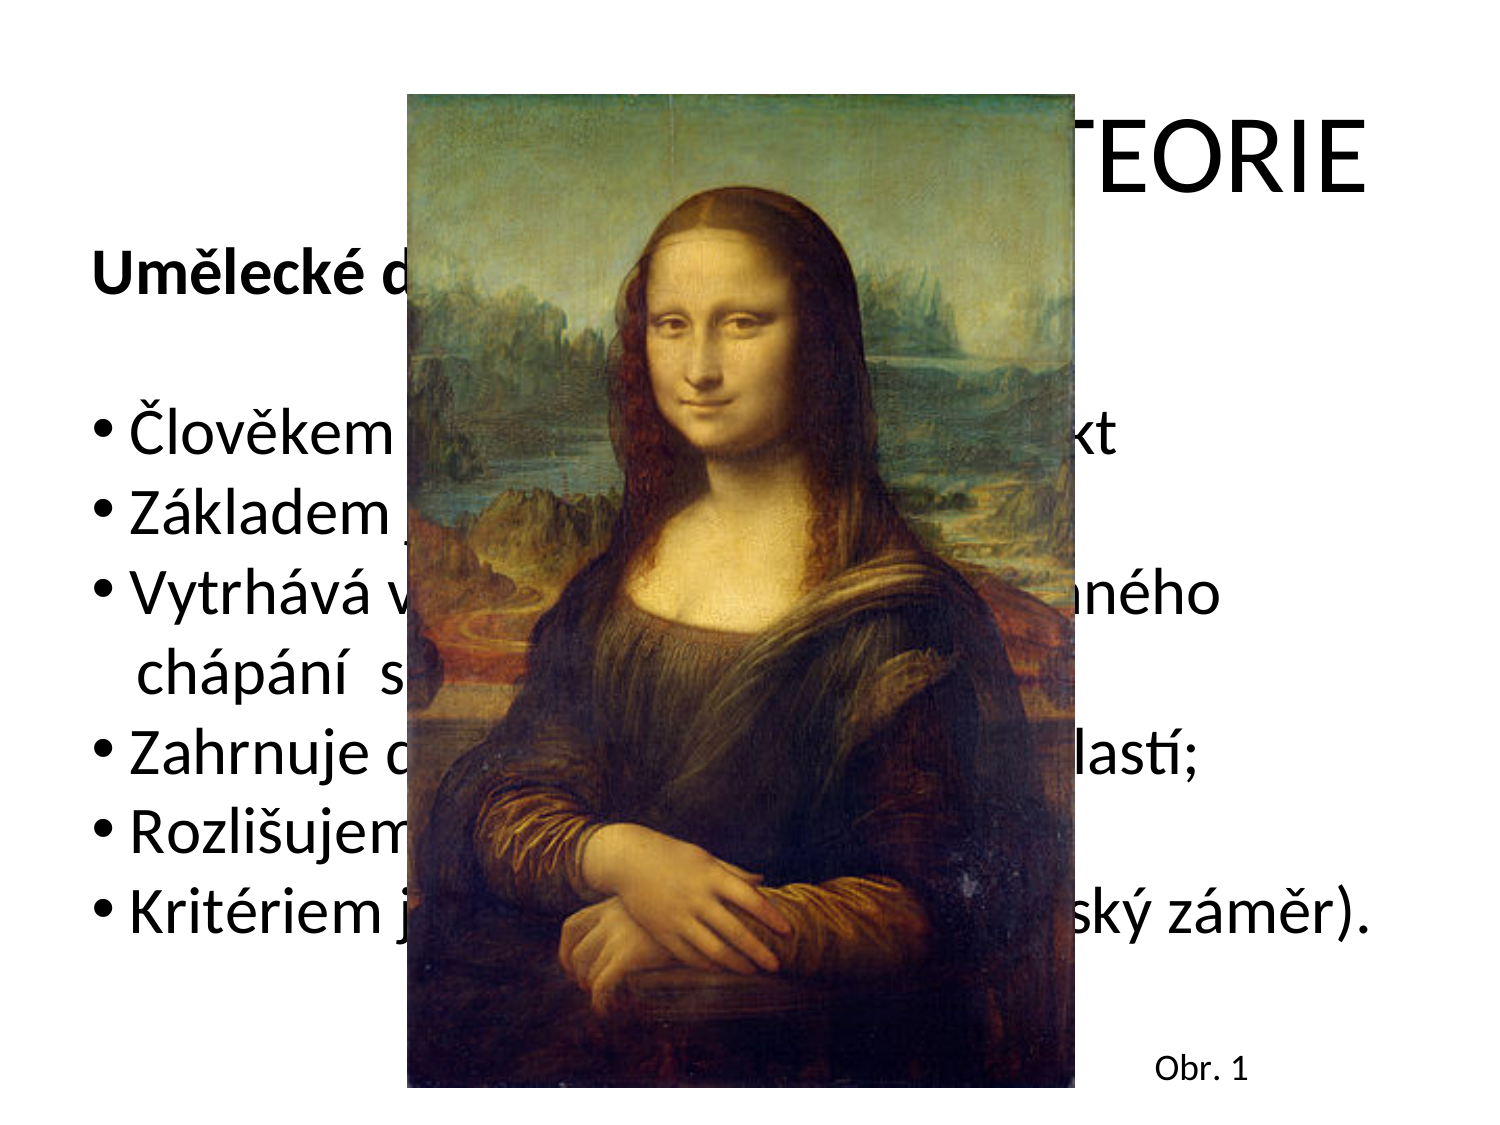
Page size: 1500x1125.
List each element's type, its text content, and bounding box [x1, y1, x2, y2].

text_box Obr. 1 [1139, 1034, 1412, 1096]
picture [407, 94, 1075, 1089]
text_box Umělecké dílo Člověkem záměrně vytvořený objekt Základem je estetická funkce; Vytrhává vnímatele z automatizovaného chápání skutečnosti; Zahrnuje díla všech uměleckých oblastí; Rozlišujeme dle smyslu vnímání; Kritériem je jeho záměrnost (autorský záměr). [76, 219, 407, 956]
text_box Umělecké dílo Člověkem záměrně vytvořený objekt Základem je estetická funkce; Vytrhává vnímatele z automatizovaného chápání skutečnosti; Zahrnuje díla všech uměleckých oblastí; Rozlišujeme dle smyslu vnímání; Kritériem je jeho záměrnost (autorský záměr). [1075, 219, 1441, 956]
title TROCHA TEORIE [572, 0, 1453, 296]
